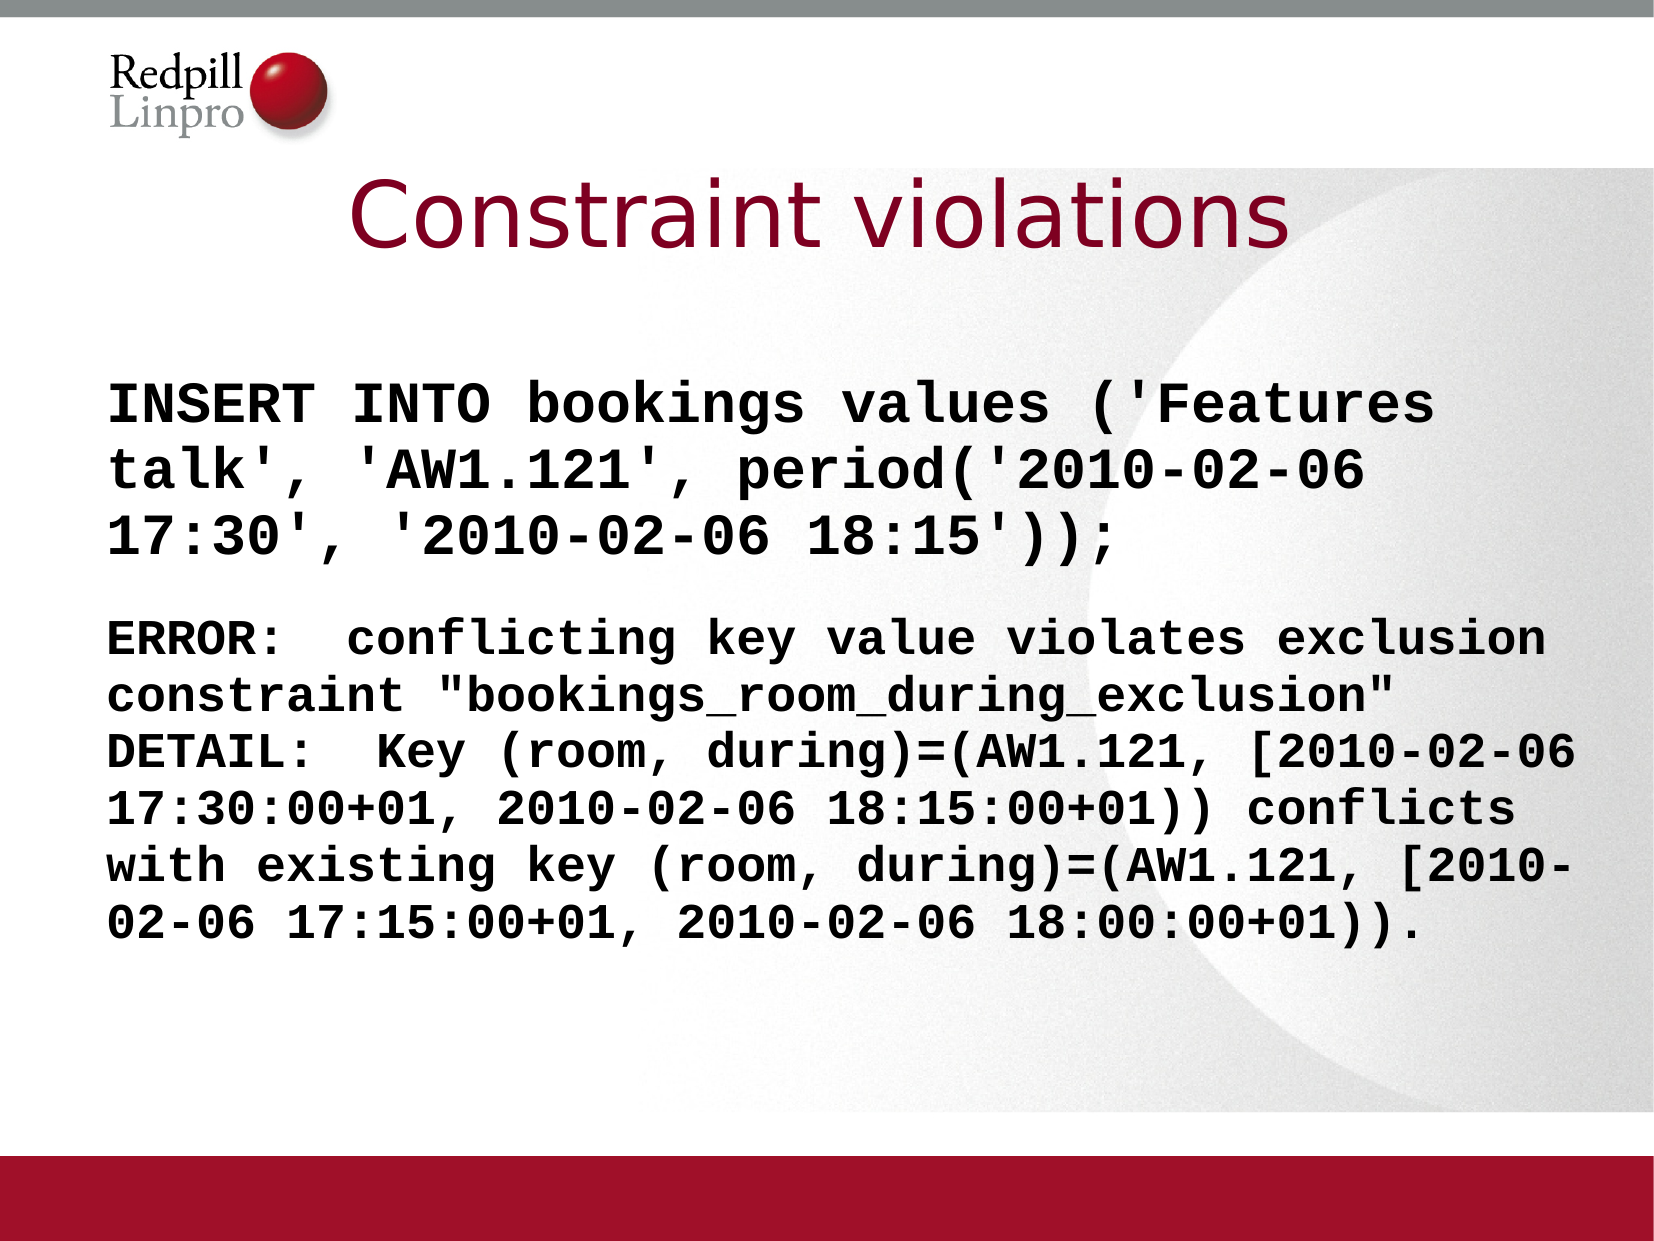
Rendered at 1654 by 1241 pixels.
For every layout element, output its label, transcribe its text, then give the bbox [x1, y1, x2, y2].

picture [0, 0, 1654, 1241]
list INSERT INTO bookings values ('Features talk', 'AW1.121', period('2010-02-06 17:30', '2010-02-06 18:15')); ERROR: conflicting key value violates exclusion constraint "bookings_room_during_exclusion" DETAIL: Key (room, during)=(AW1.121, [2010-02-06 17:30:00+01, 2010-02-06 18:15:00+01)) conflicts with existing key (room, during)=(AW1.121, [2010-02-06 17:15:00+01, 2010-02-06 18:00:00+01)). [35, 307, 1629, 1112]
title Constraint violations [76, 147, 1565, 285]
